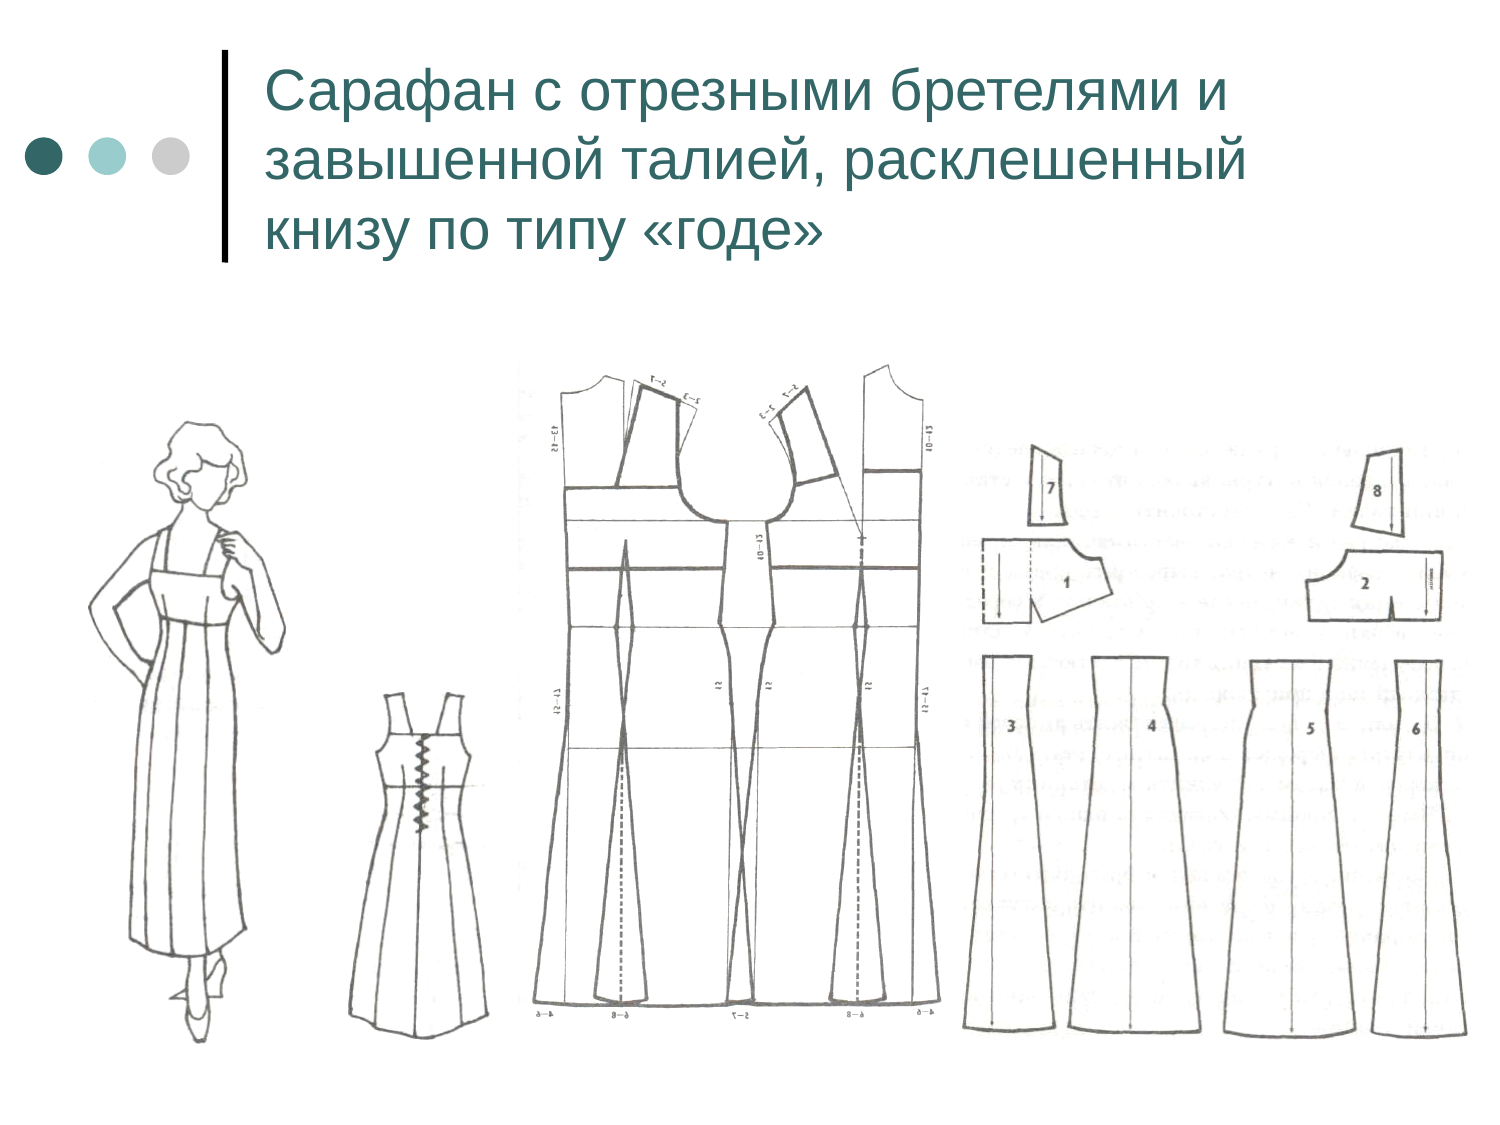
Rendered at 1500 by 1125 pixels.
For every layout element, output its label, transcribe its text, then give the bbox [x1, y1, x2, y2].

picture [88, 420, 286, 1044]
picture [518, 358, 954, 1027]
picture [962, 444, 1468, 1040]
title Сарафан с отрезными бретелями и завышенной талией, расклешенный книзу по типу «годе» [249, 31, 1401, 282]
picture [348, 692, 490, 1040]
